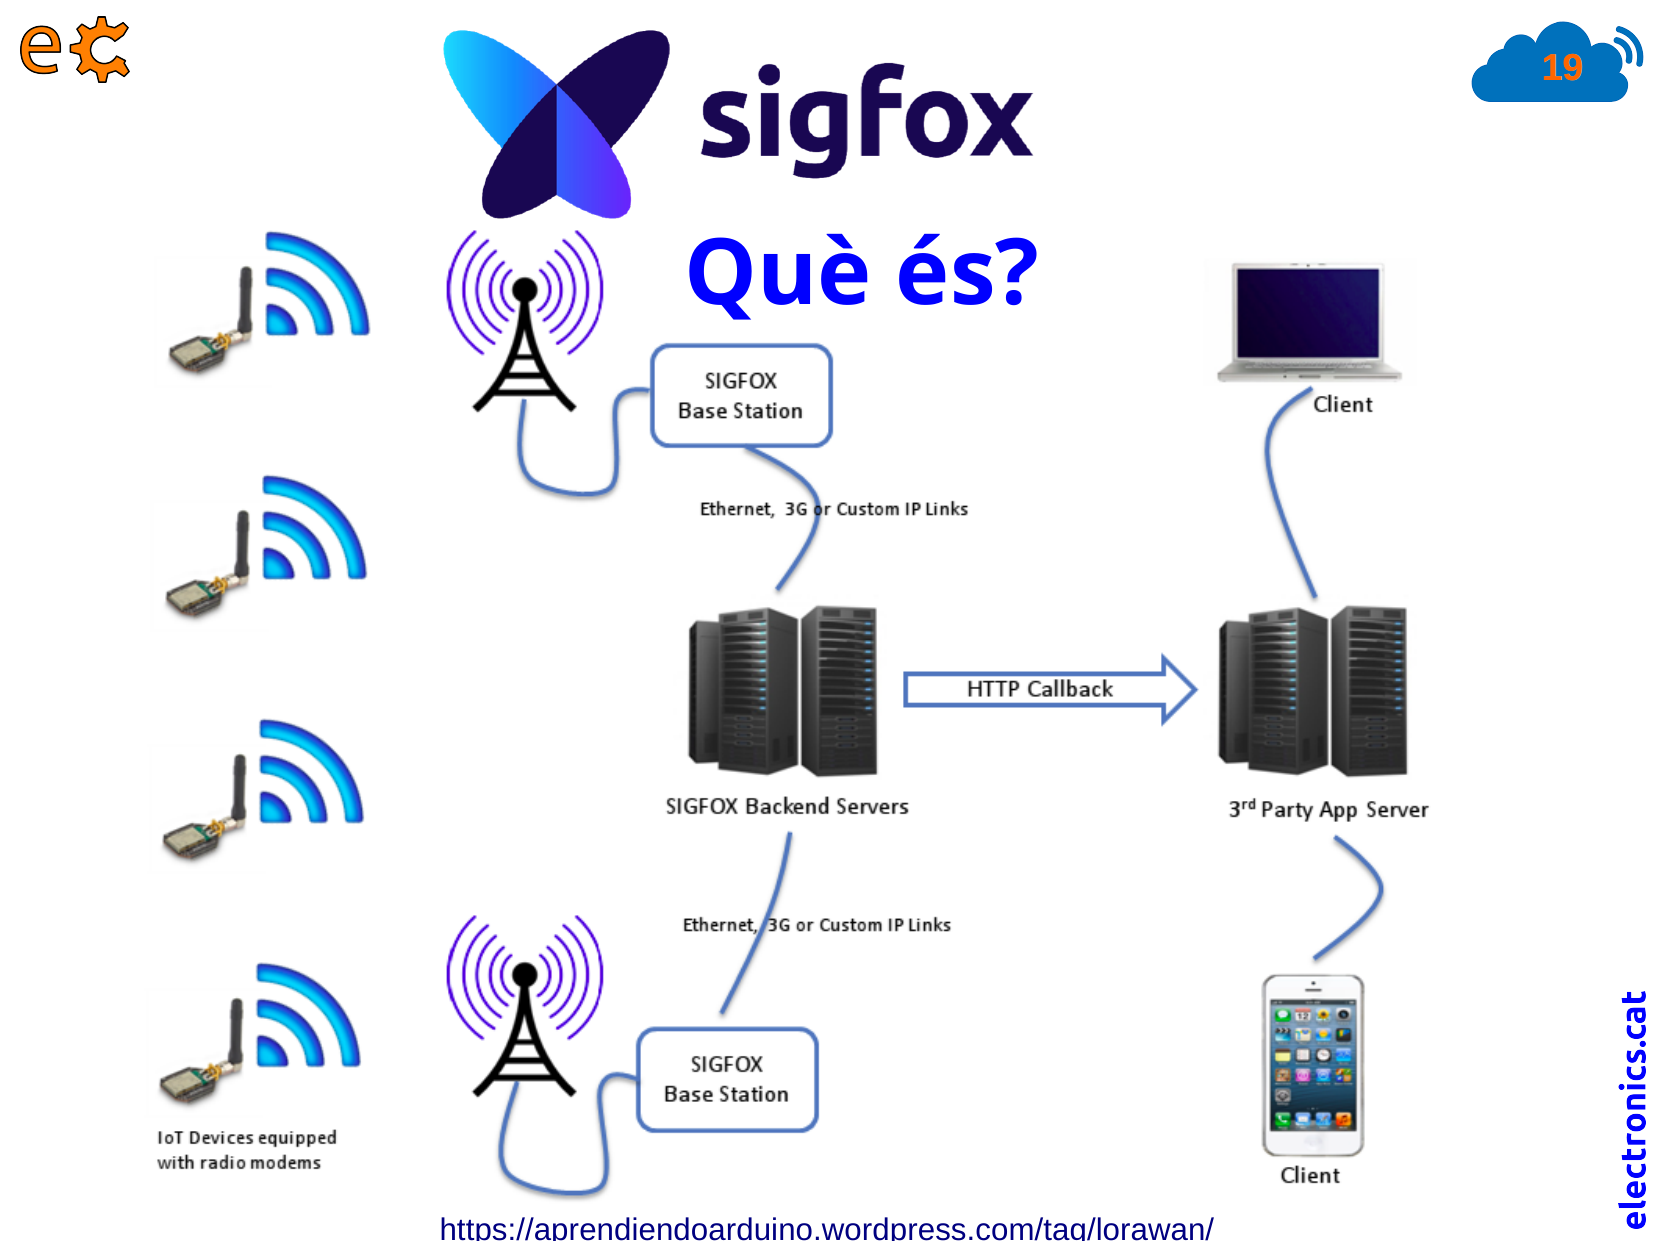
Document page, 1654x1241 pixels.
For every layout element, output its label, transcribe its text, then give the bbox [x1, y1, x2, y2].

picture [89, 373, 1590, 1241]
picture [20, 16, 130, 83]
picture [1618, 991, 1646, 1204]
picture [89, 0, 1590, 284]
text_box <número> [1526, 38, 1654, 109]
text_box https://aprendiendoarduino.wordpress.com/tag/lorawan/ [424, 1204, 1654, 1241]
picture [1464, 16, 1650, 106]
title Què és? [47, 165, 1654, 373]
